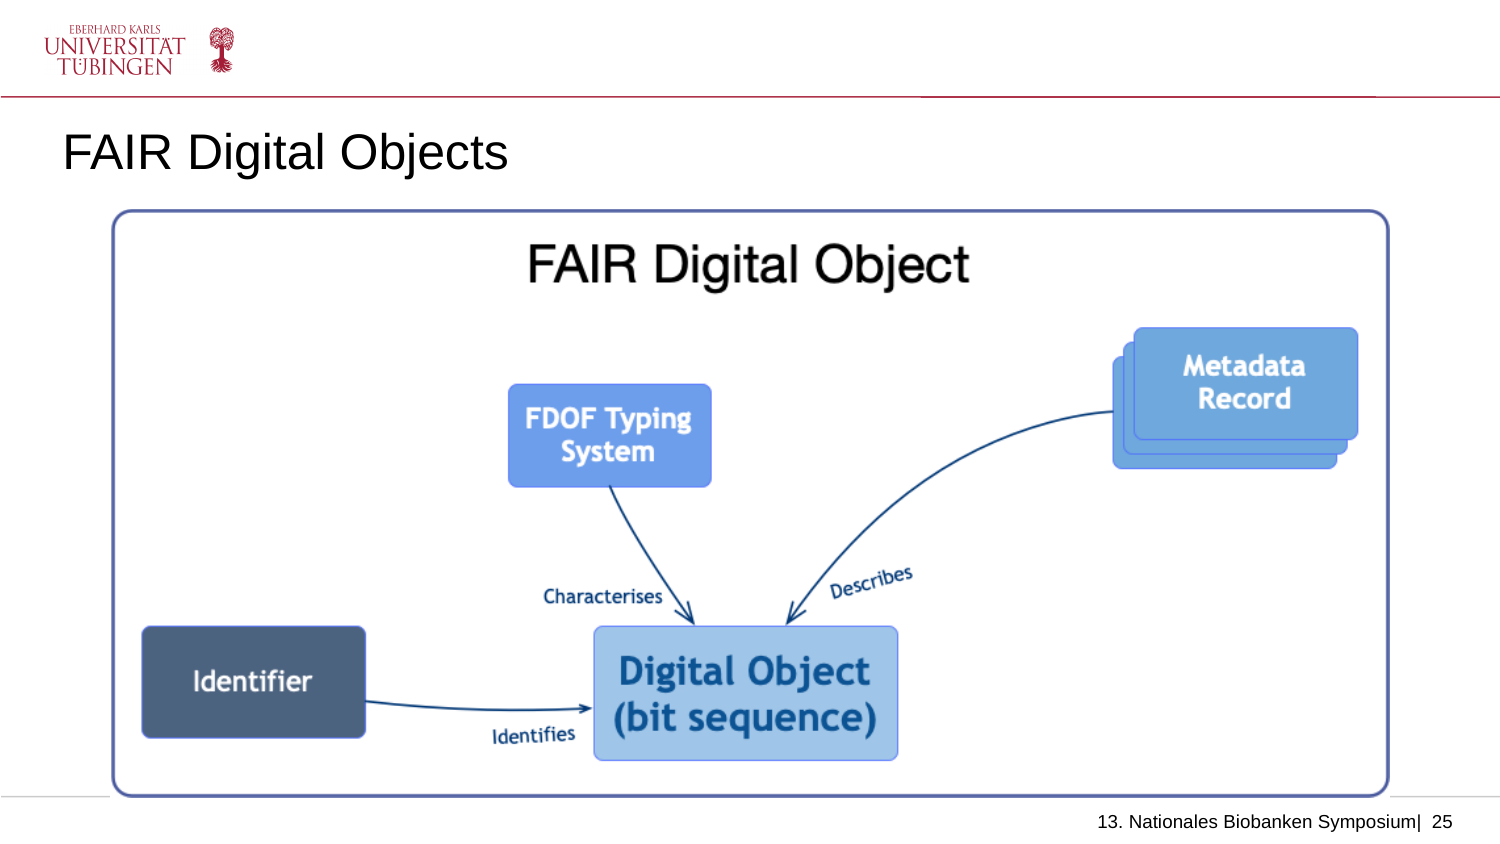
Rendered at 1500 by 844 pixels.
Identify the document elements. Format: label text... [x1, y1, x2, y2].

list [47, 237, 1453, 826]
title FAIR Digital Objects [47, 104, 1453, 190]
picture [44, 25, 234, 75]
picture [110, 209, 1390, 798]
